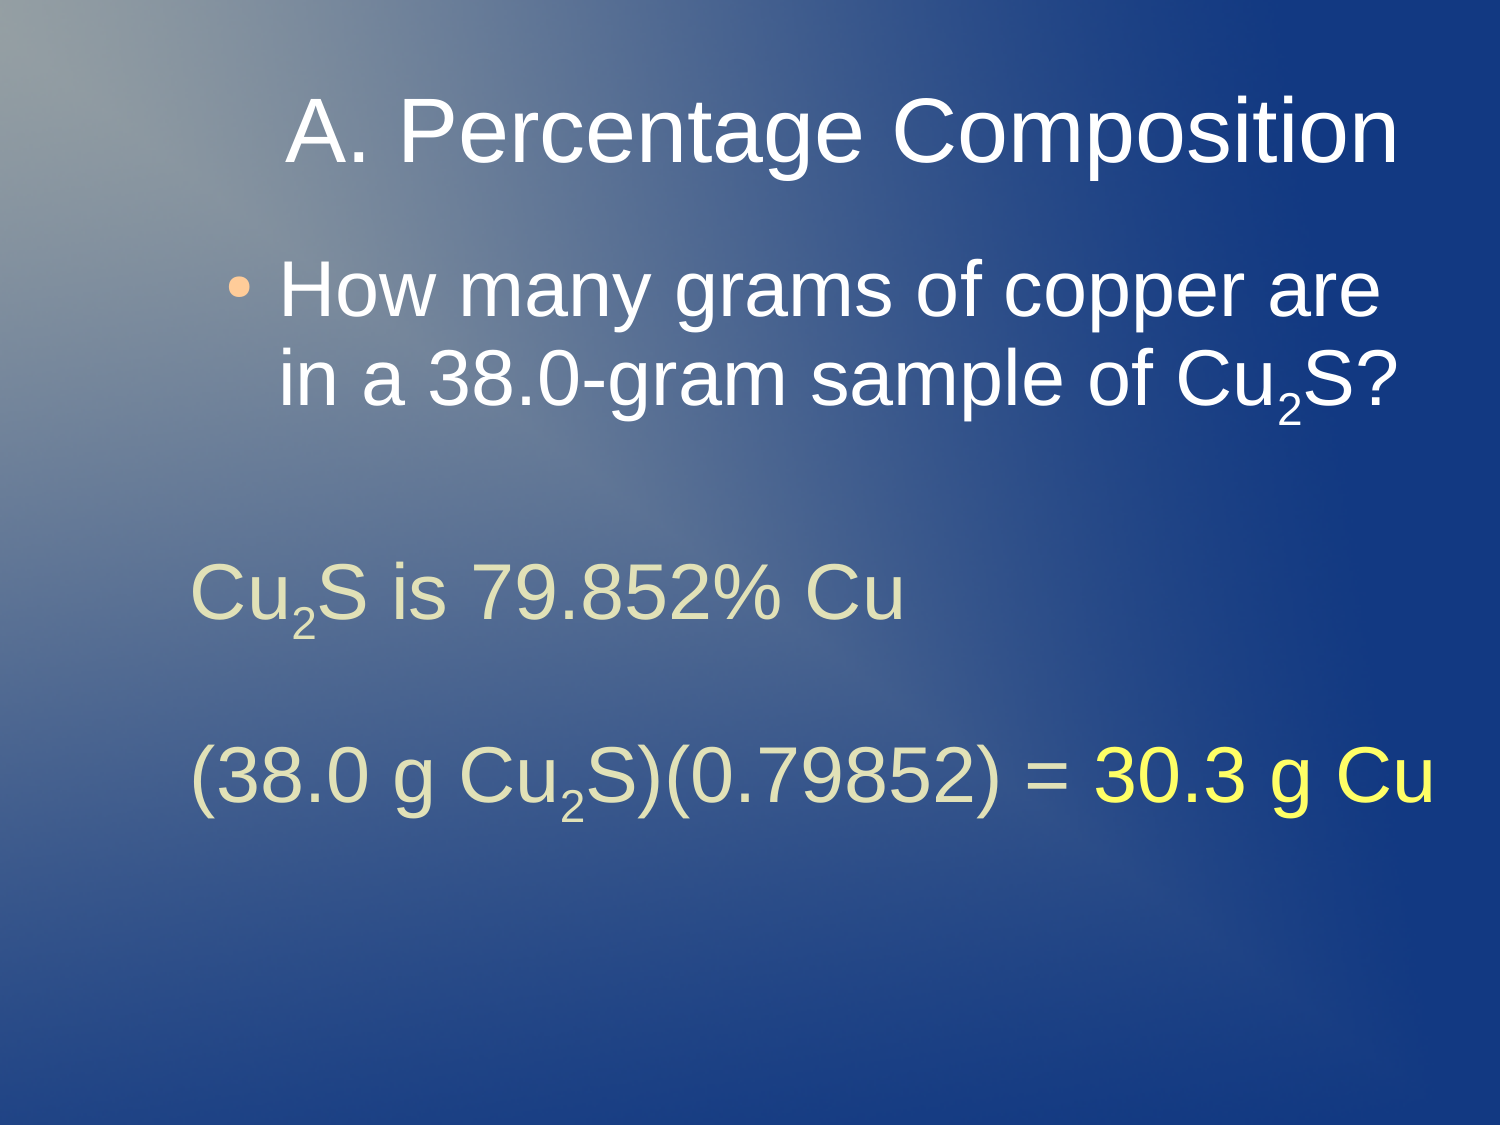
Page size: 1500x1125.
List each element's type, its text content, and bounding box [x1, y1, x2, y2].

title A. Percentage Composition [187, 37, 1500, 225]
list How many grams of copper are in a 38.0-gram sample of Cu2S? [192, 237, 1468, 457]
text_box Cu2S is 79.852% Cu [175, 540, 1500, 671]
text_box (38.0 g Cu2S)(0.79852) = 30.3 g Cu [175, 722, 1500, 853]
picture [0, 0, 1500, 1125]
